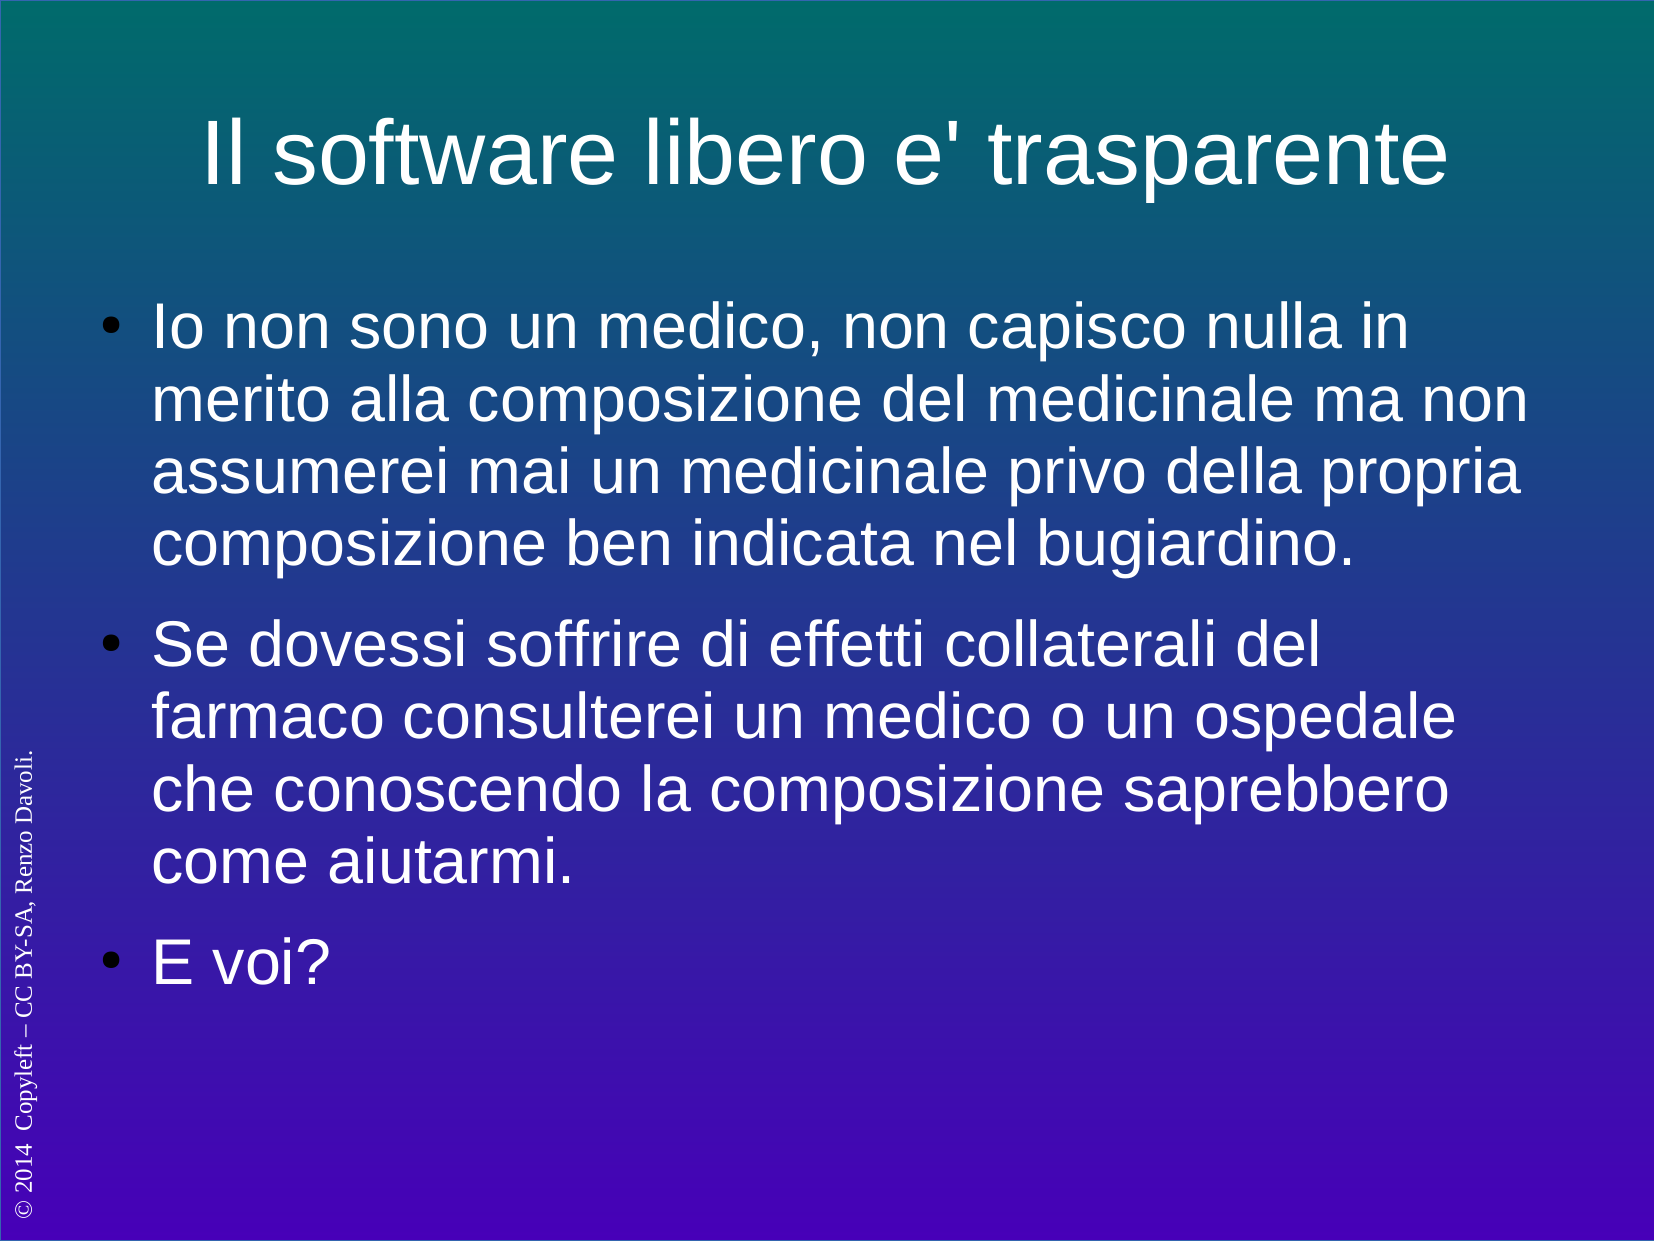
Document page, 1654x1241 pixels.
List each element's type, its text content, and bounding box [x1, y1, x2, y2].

list Io non sono un medico, non capisco nulla in merito alla composizione del medicinale ma non assumerei mai un medicinale privo della propria composizione ben indicata nel bugiardino. Se dovessi soffrire di effetti collaterali del farmaco consulterei un medico o un ospedale che conoscendo la composizione saprebbero come aiutarmi. E voi? [82, 290, 1538, 1010]
title Il software libero e' trasparente [82, 49, 1571, 257]
